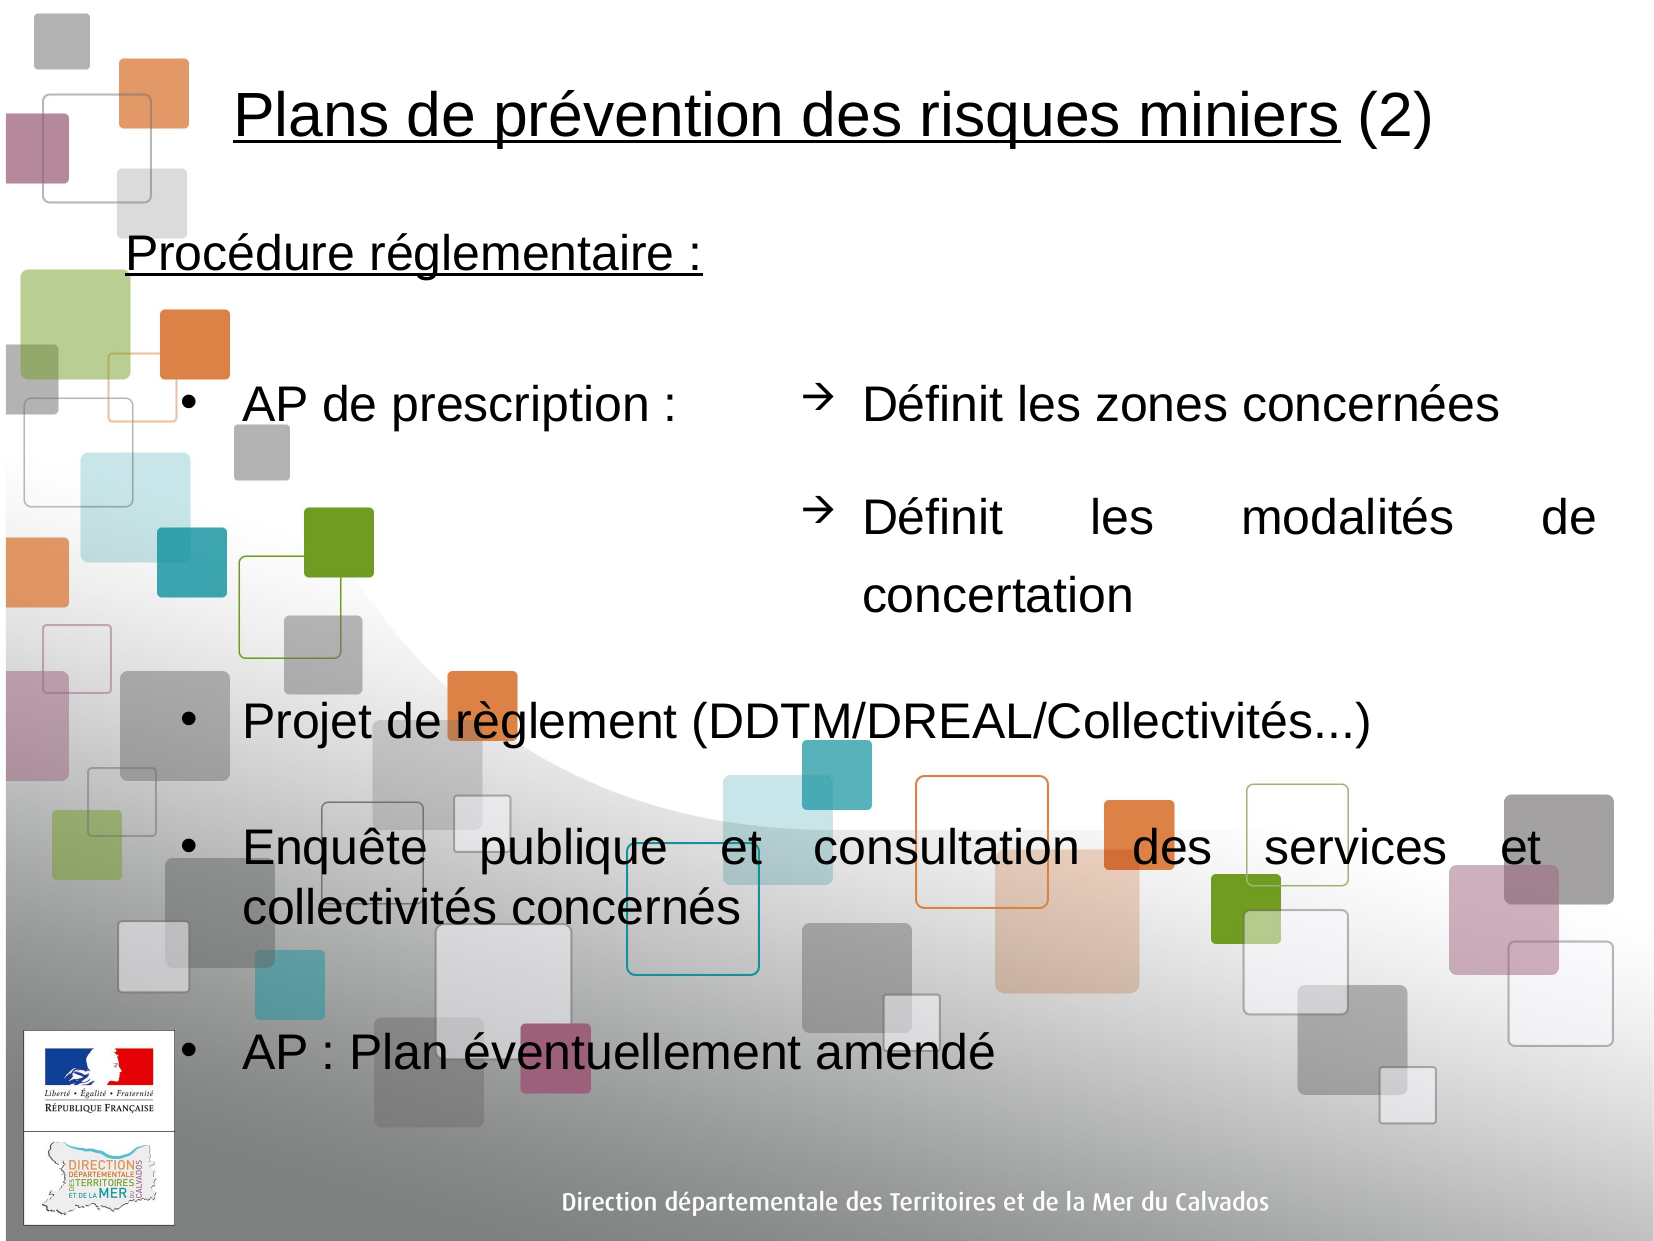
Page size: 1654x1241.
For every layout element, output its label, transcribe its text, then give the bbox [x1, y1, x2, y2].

picture [5, 3, 1654, 1241]
text_box Enquête publique et consultation des services et collectivités concernés [165, 785, 1558, 965]
text_box Projet de règlement (DDTM/DREAL/Collectivités...) [165, 661, 1558, 758]
text_box Définit les modalités de concertation [785, 454, 1613, 634]
text_box Définit les zones concernées [785, 344, 1613, 441]
text_box Procédure réglementaire : [110, 192, 800, 290]
text_box Plans de prévention des risques miniers (2) [68, 66, 1599, 157]
text_box AP de prescription : [165, 344, 772, 441]
text_box AP : Plan éventuellement amendé [165, 992, 1544, 1089]
